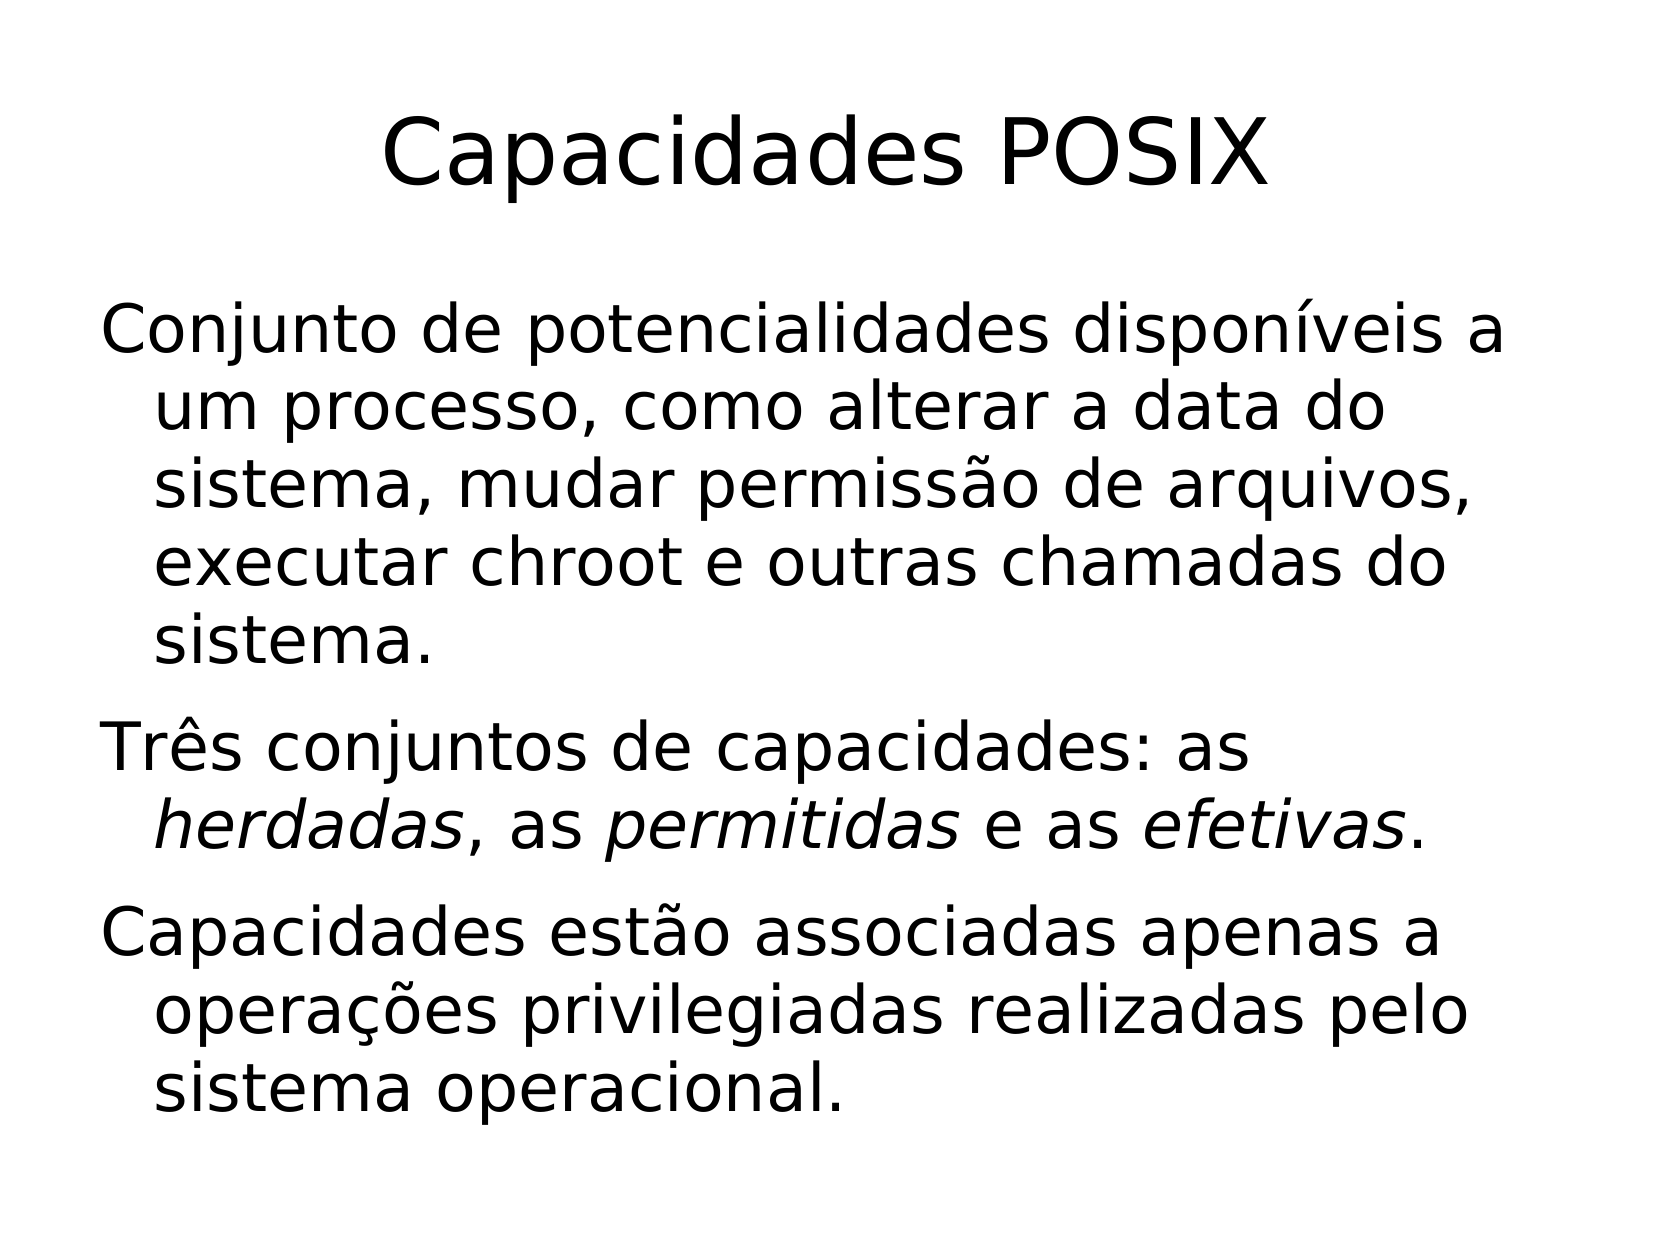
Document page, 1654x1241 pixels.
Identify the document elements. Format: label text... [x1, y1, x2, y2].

list Conjunto de potencialidades disponíveis a um processo, como alterar a data do sistema, mudar permissão de arquivos, executar chroot e outras chamadas do sistema. Três conjuntos de capacidades: as herdadas, as permitidas e as efetivas. Capacidades estão associadas apenas a operações privilegiadas realizadas pelo sistema operacional. [82, 290, 1571, 1128]
title Capacidades POSIX [82, 49, 1571, 257]
